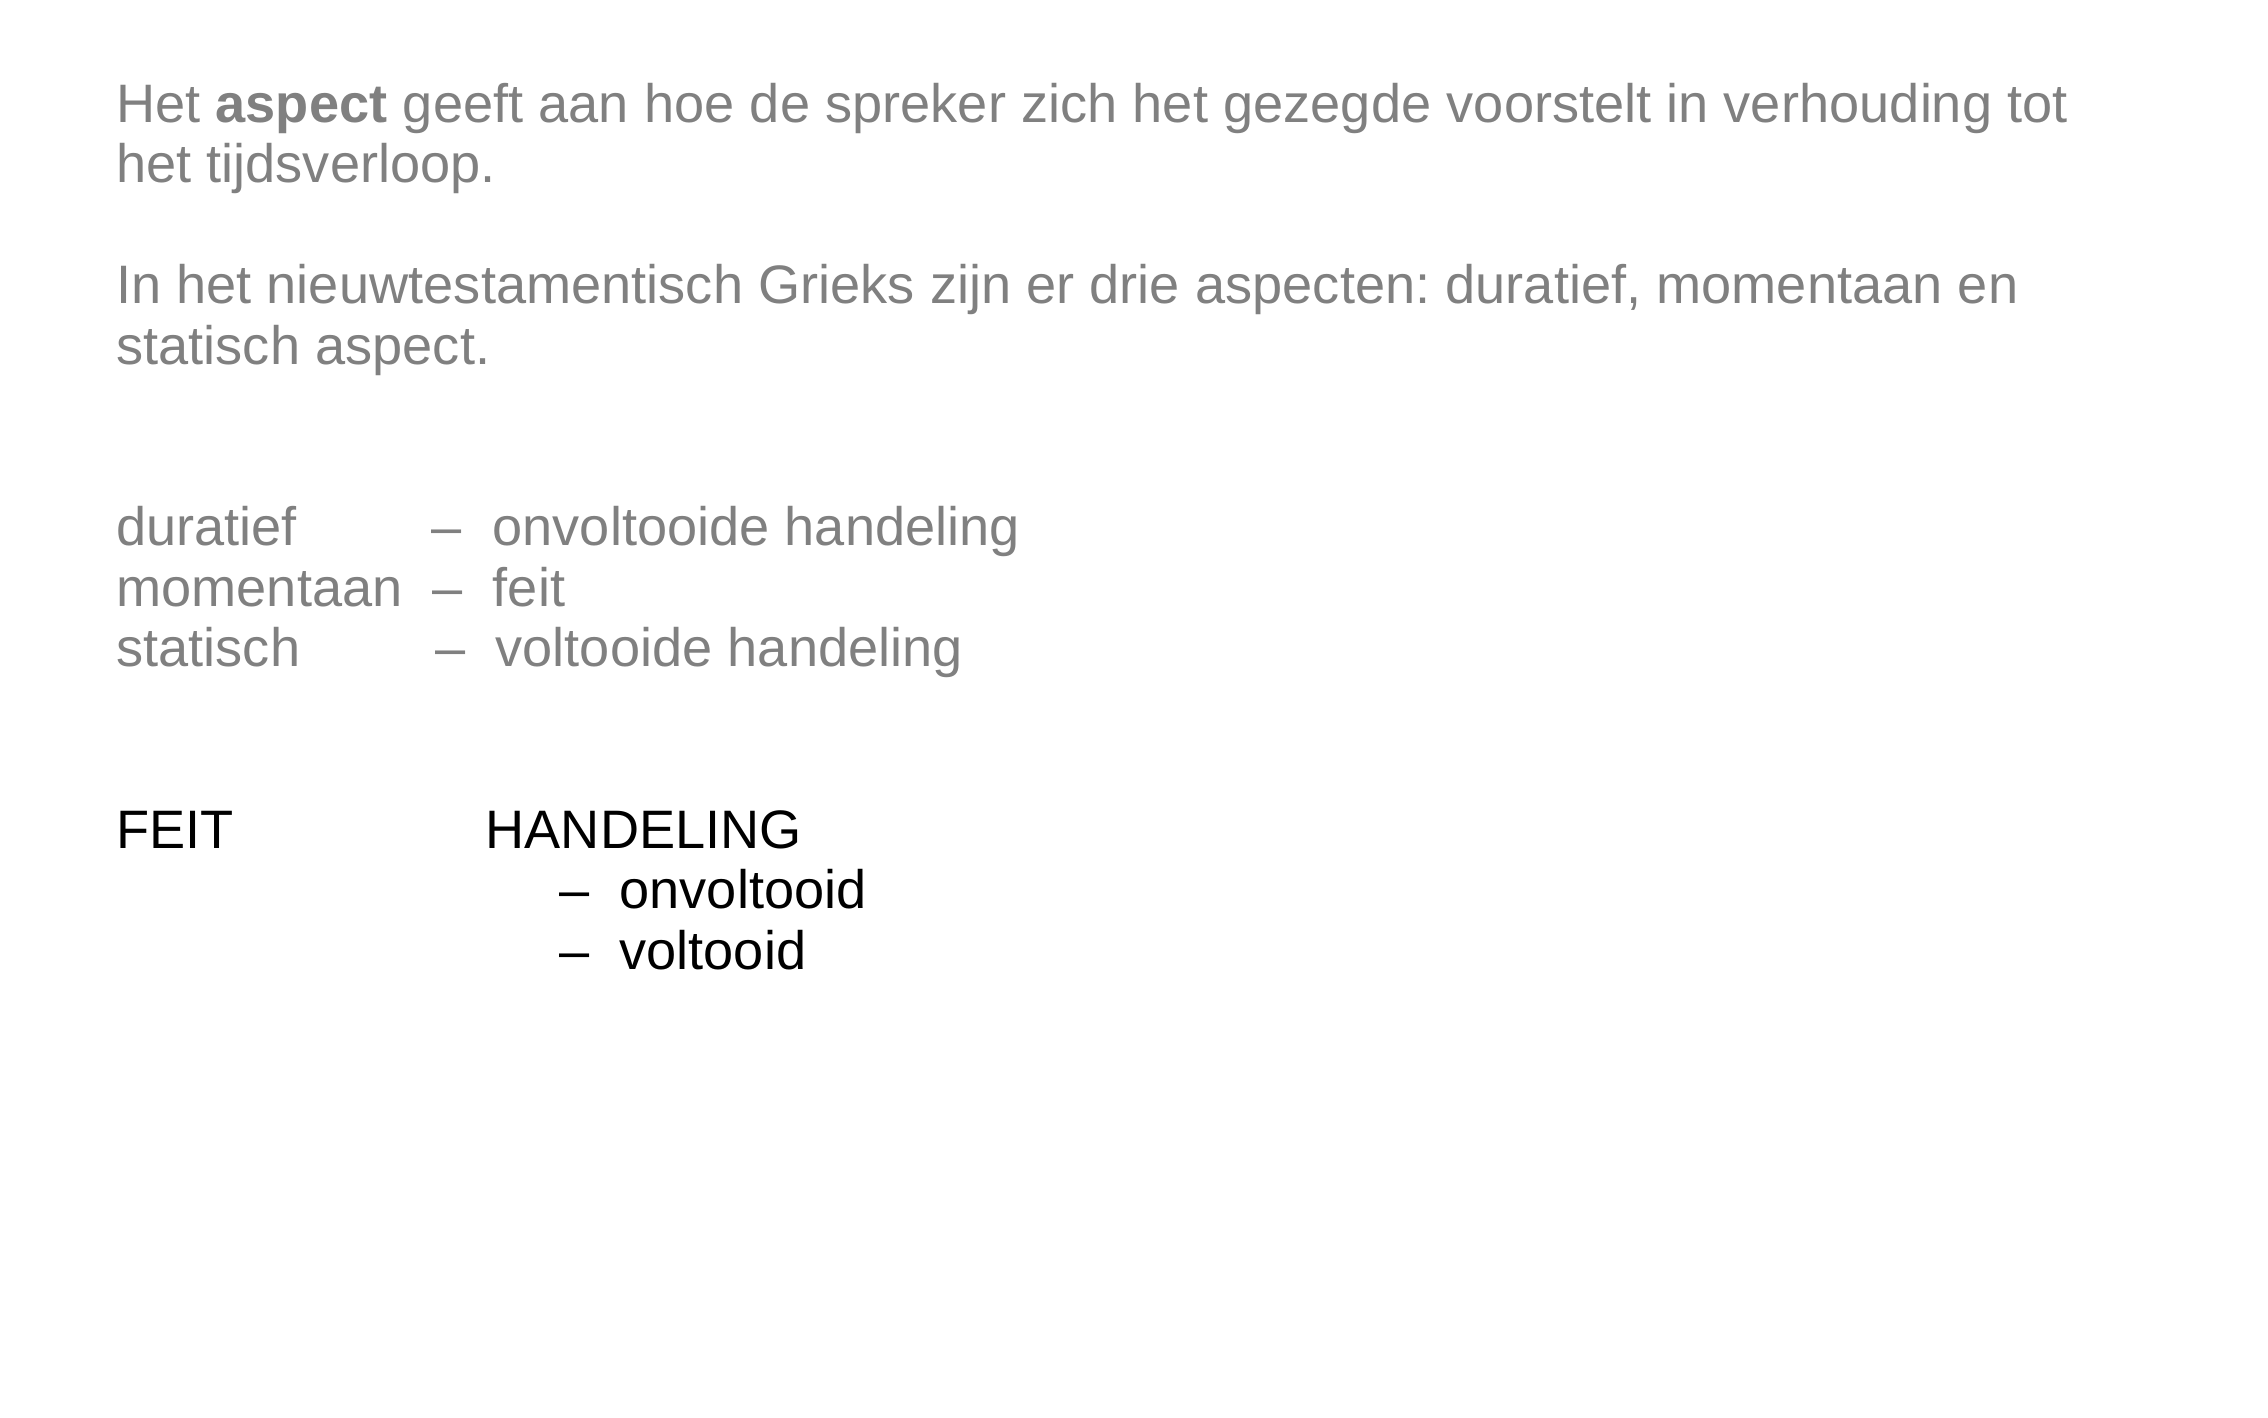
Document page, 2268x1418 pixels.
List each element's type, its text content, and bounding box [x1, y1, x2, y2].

text_box Het aspect geeft aan hoe de spreker zich het gezegde voorstelt in verhouding tot het tijdsverloop. In het nieuwtestamentisch Grieks zijn er drie aspecten: duratief, momentaan en statisch aspect. duratief – onvoltooide handeling momentaan – feit statisch – voltooide handeling FEIT HANDELING – onvoltooid – voltooid [101, 65, 2132, 1111]
